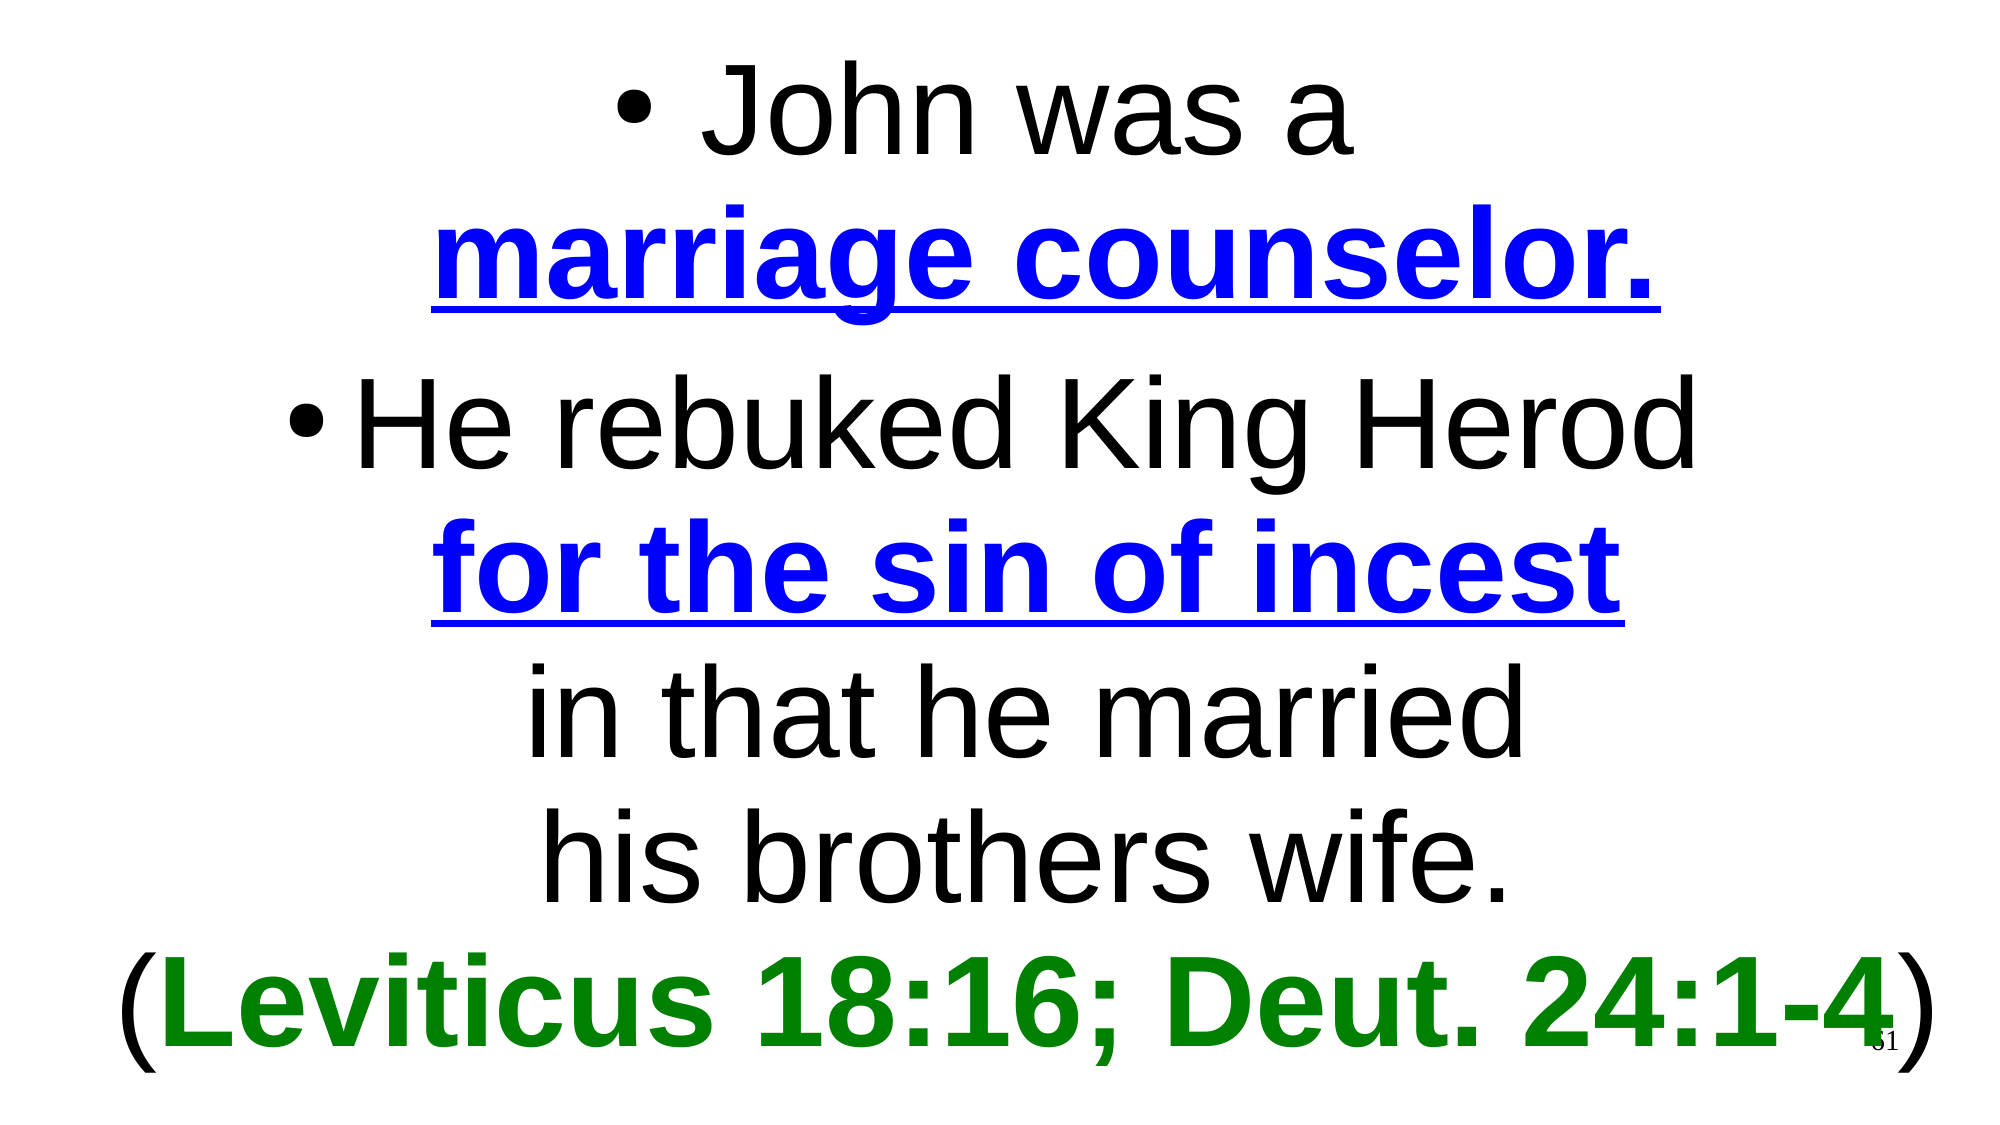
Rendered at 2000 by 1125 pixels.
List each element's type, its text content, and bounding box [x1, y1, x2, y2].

list John was a marriage counselor. He rebuked King Herod for the sin of incest in that he married his brothers wife. (Leviticus 18:16; Deut. 24:1-4) [37, 37, 1988, 1088]
